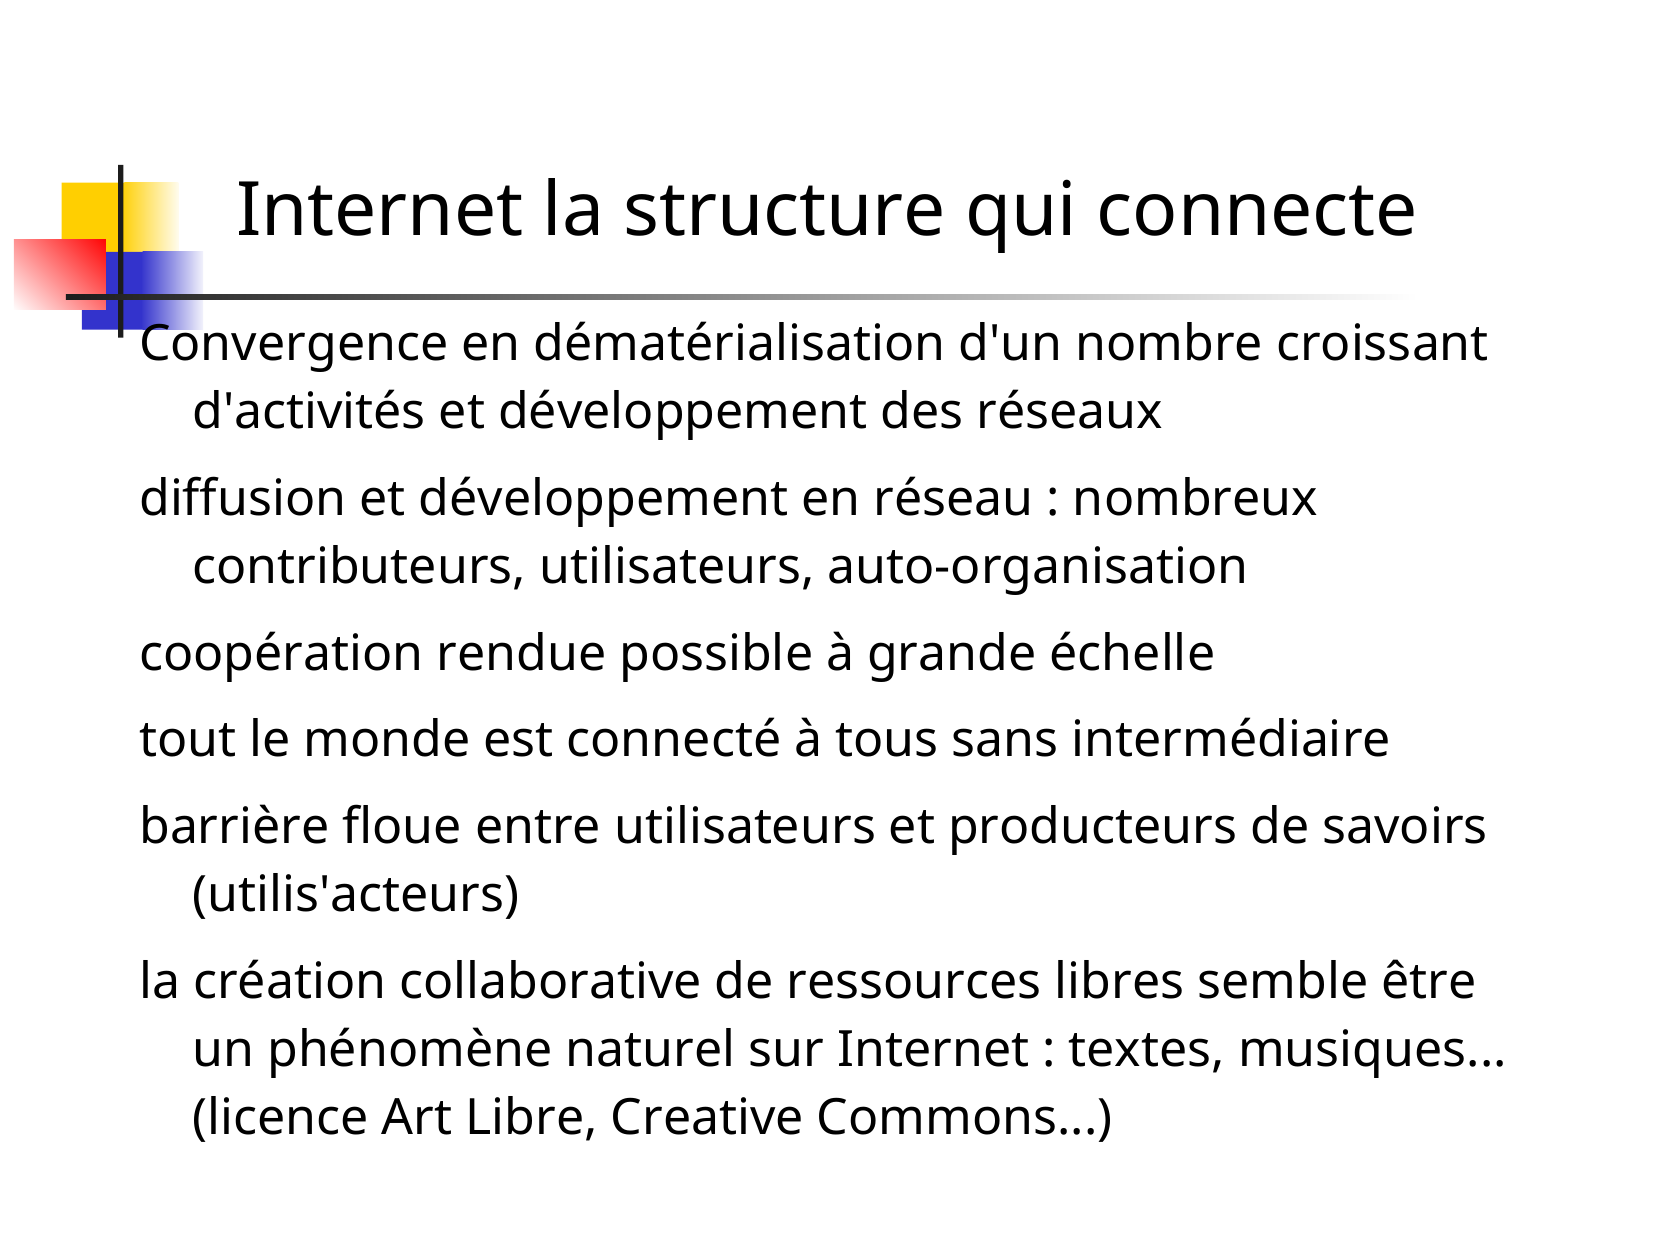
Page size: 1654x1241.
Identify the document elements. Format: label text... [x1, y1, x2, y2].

list Convergence en dématérialisation d'un nombre croissant d'activités et développement des réseaux diffusion et développement en réseau : nombreux contributeurs, utilisateurs, auto-organisation coopération rendue possible à grande échelle tout le monde est connecté à tous sans intermédiaire barrière floue entre utilisateurs et producteurs de savoirs (utilis'acteurs) la création collaborative de ressources libres semble être un phénomène naturel sur Internet : textes, musiques... (licence Art Libre, Creative Commons...) [121, 307, 1534, 1128]
title Internet la structure qui connecte [121, 102, 1534, 307]
